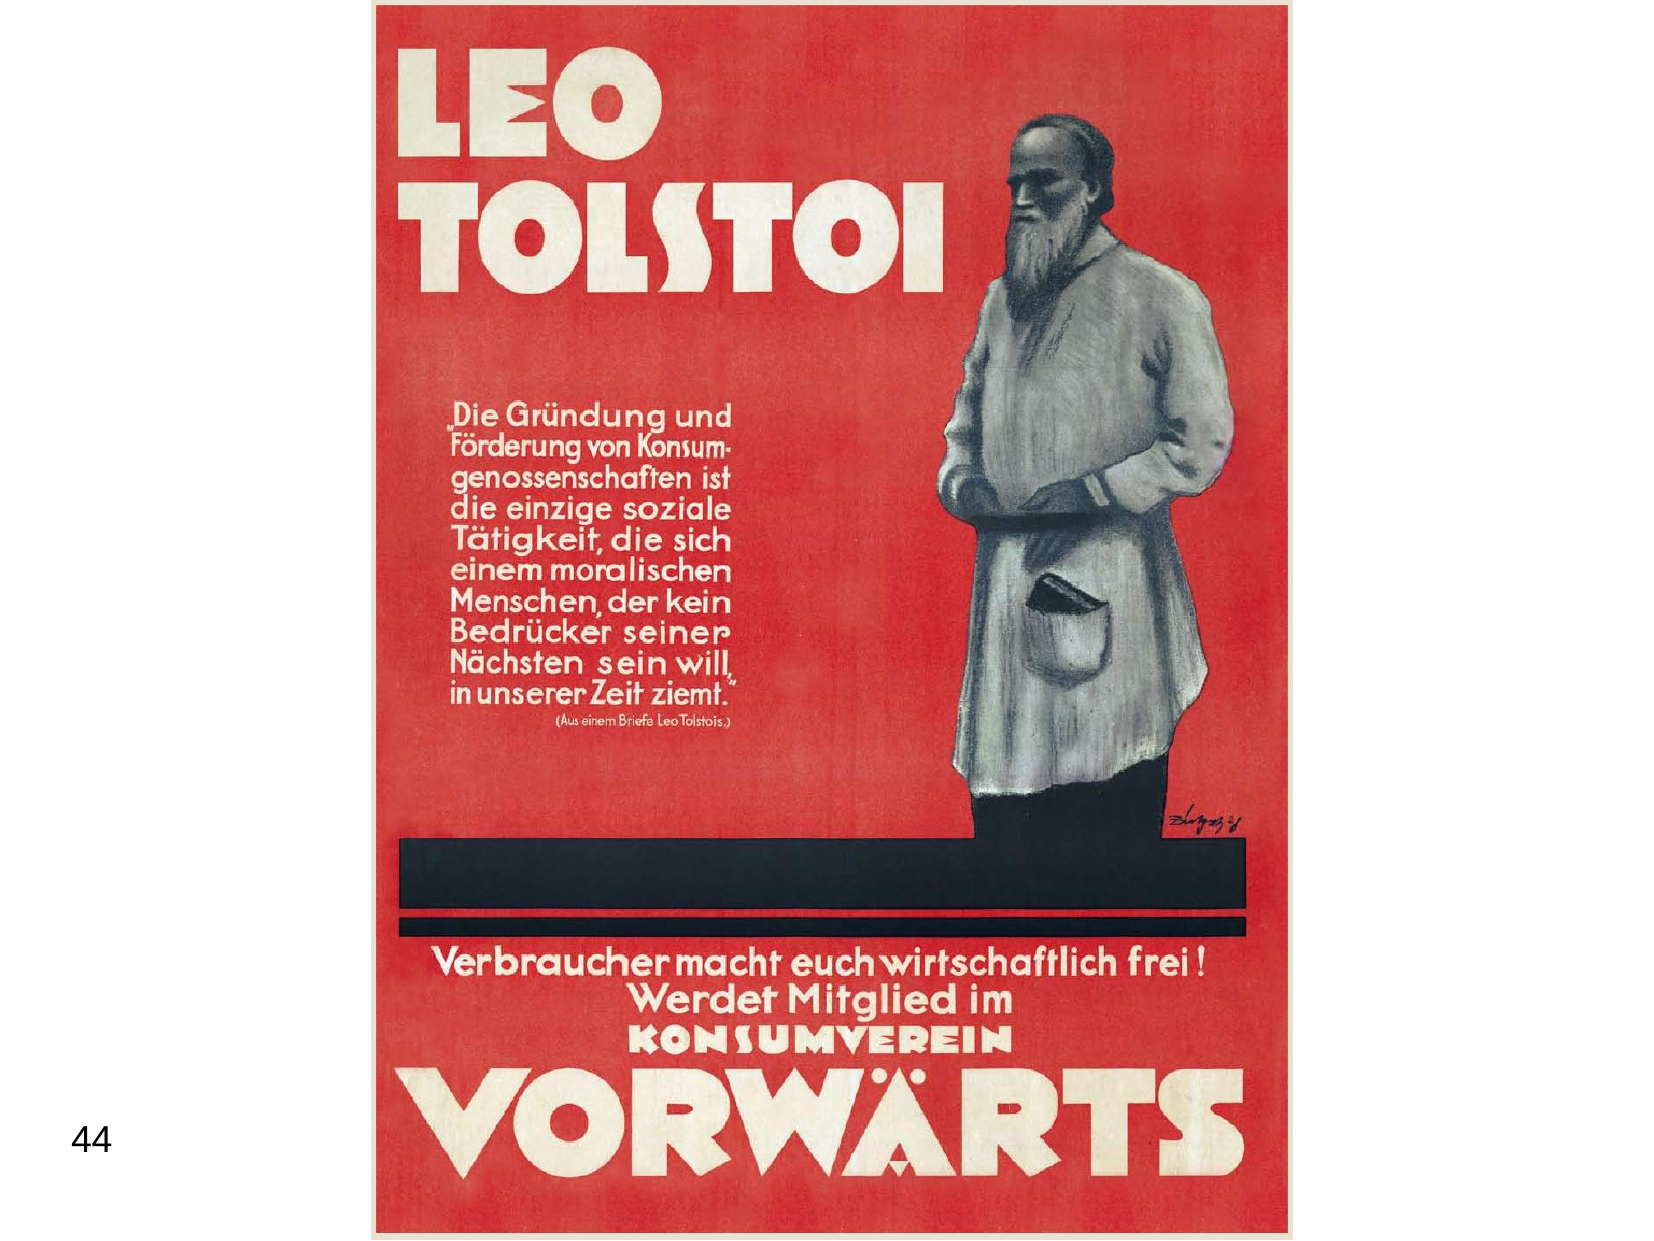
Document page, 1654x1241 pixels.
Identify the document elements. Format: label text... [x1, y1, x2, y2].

picture [371, 0, 1293, 1240]
text_box <Nummer> [56, 1111, 274, 1182]
